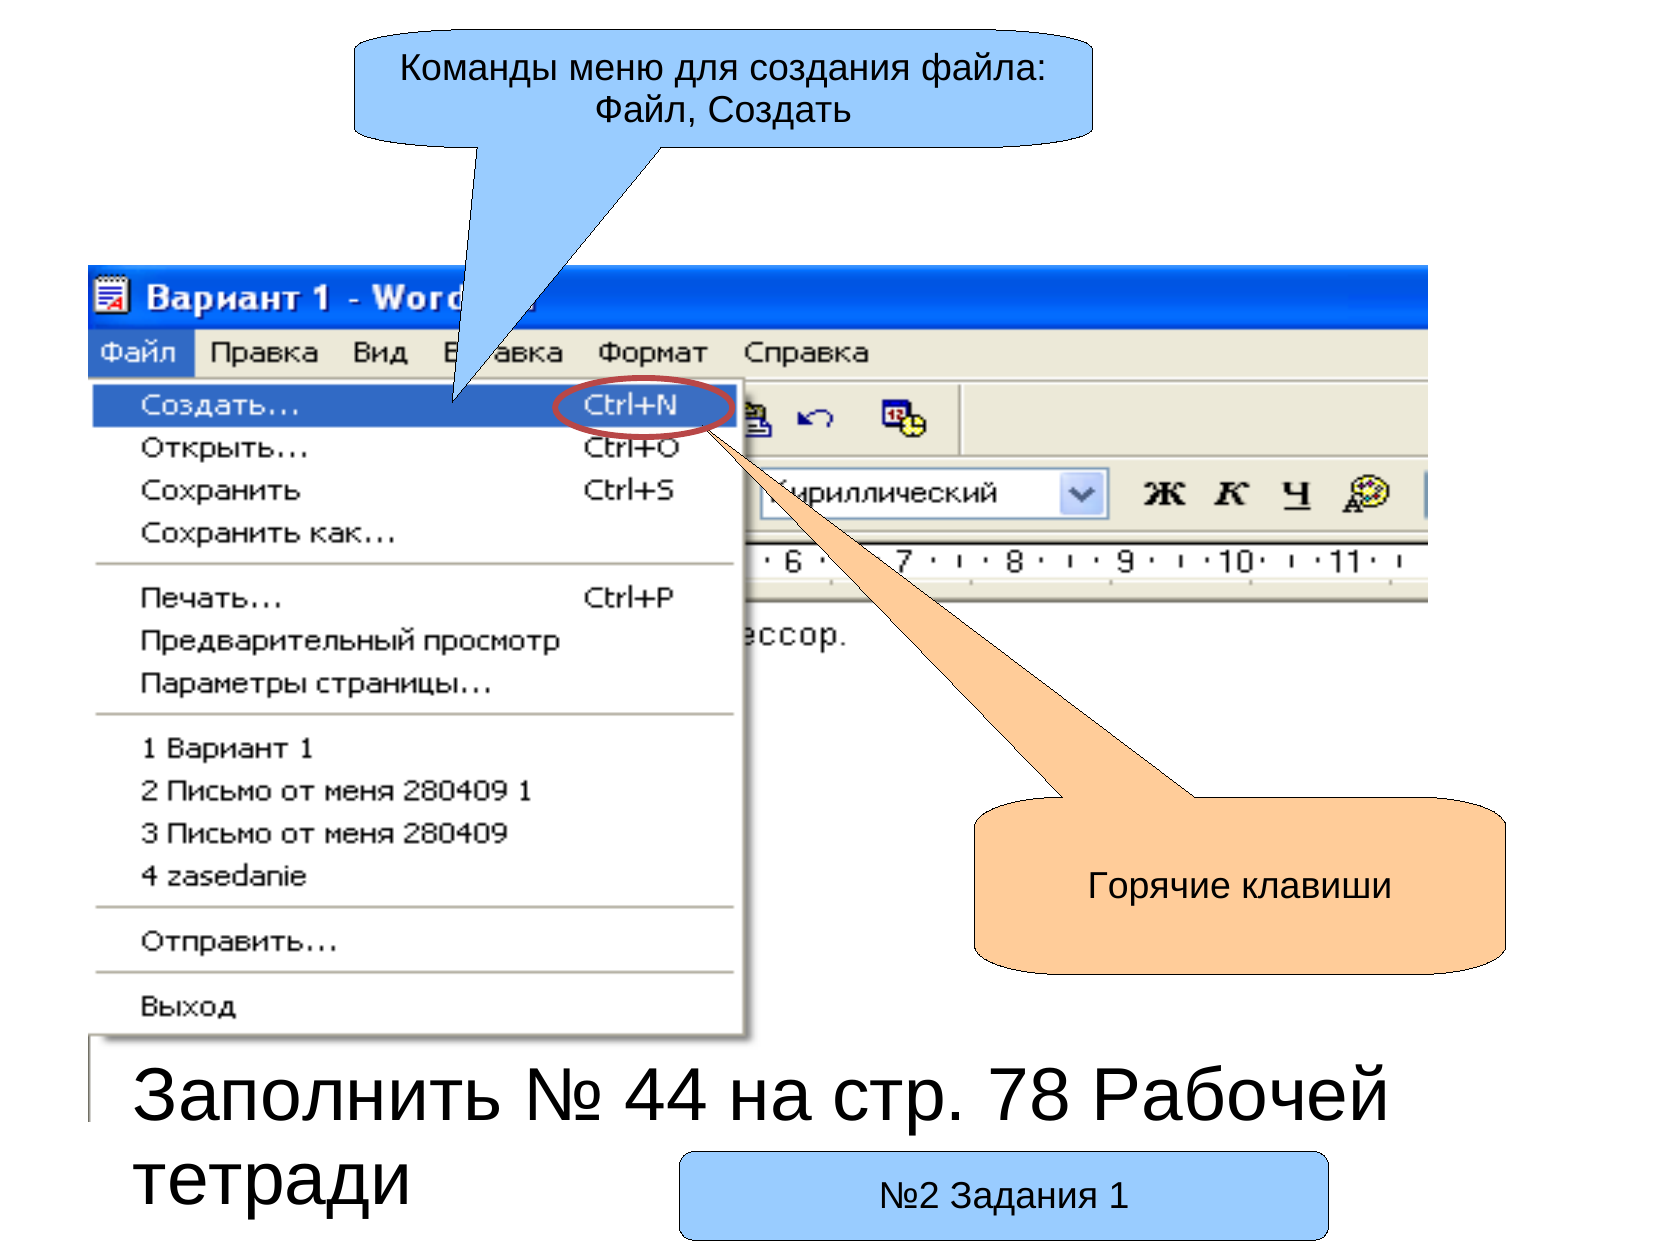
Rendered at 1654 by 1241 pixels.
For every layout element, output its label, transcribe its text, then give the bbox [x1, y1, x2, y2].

text_box №2 Задания 1 [679, 1151, 1329, 1241]
text_box Заполнить № 44 на стр. 78 Рабочей тетради [118, 1045, 1625, 1229]
picture [88, 265, 1428, 1123]
text_box Горячие клавиши [705, 429, 1506, 975]
text_box Команды меню для создания файла: Файл, Создать [354, 29, 1093, 403]
text_box [555, 377, 733, 438]
